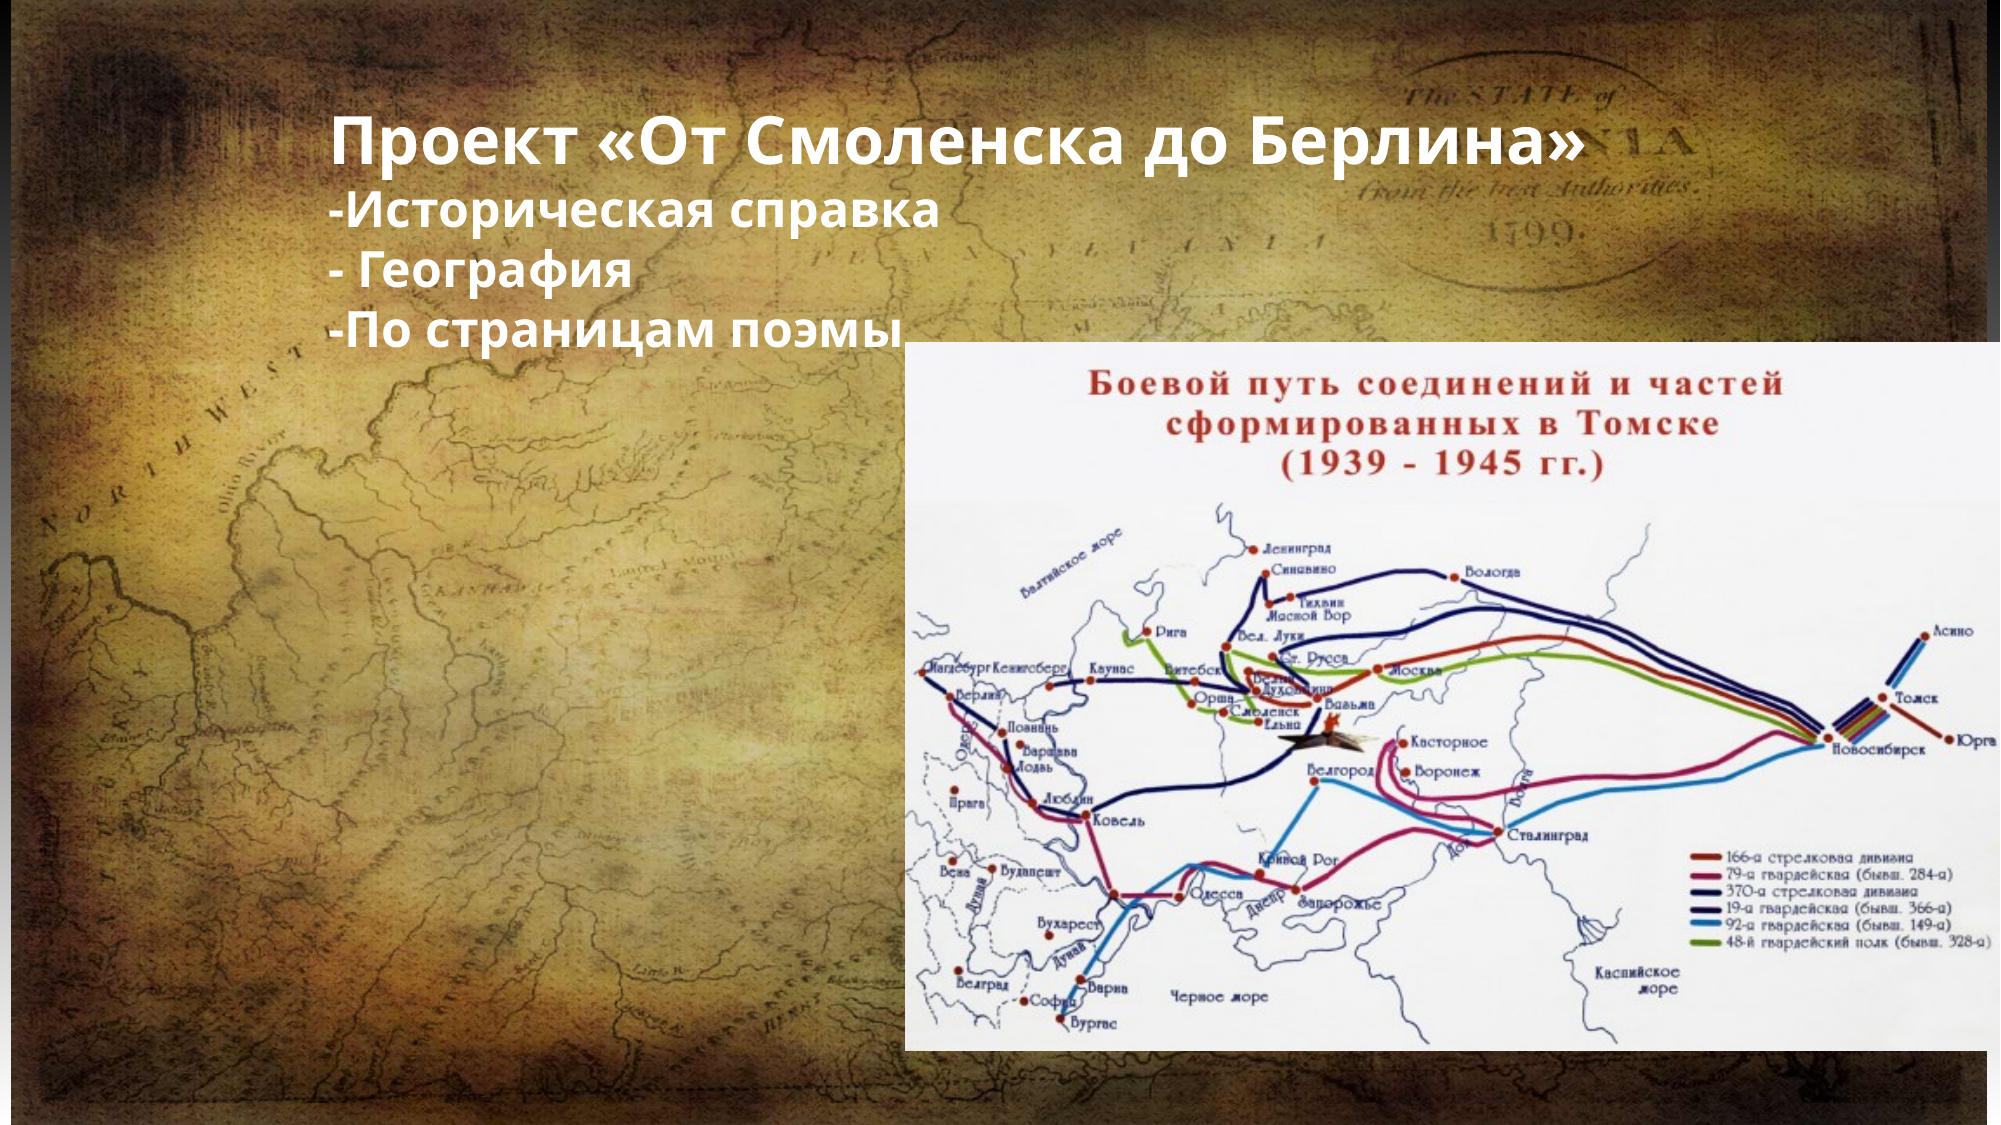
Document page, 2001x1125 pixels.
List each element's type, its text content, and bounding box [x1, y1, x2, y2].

picture [11, 0, 2000, 1125]
text_box Проект «От Смоленска до Берлина» -Историческая справка - География -По страницам поэмы [313, 90, 1688, 366]
